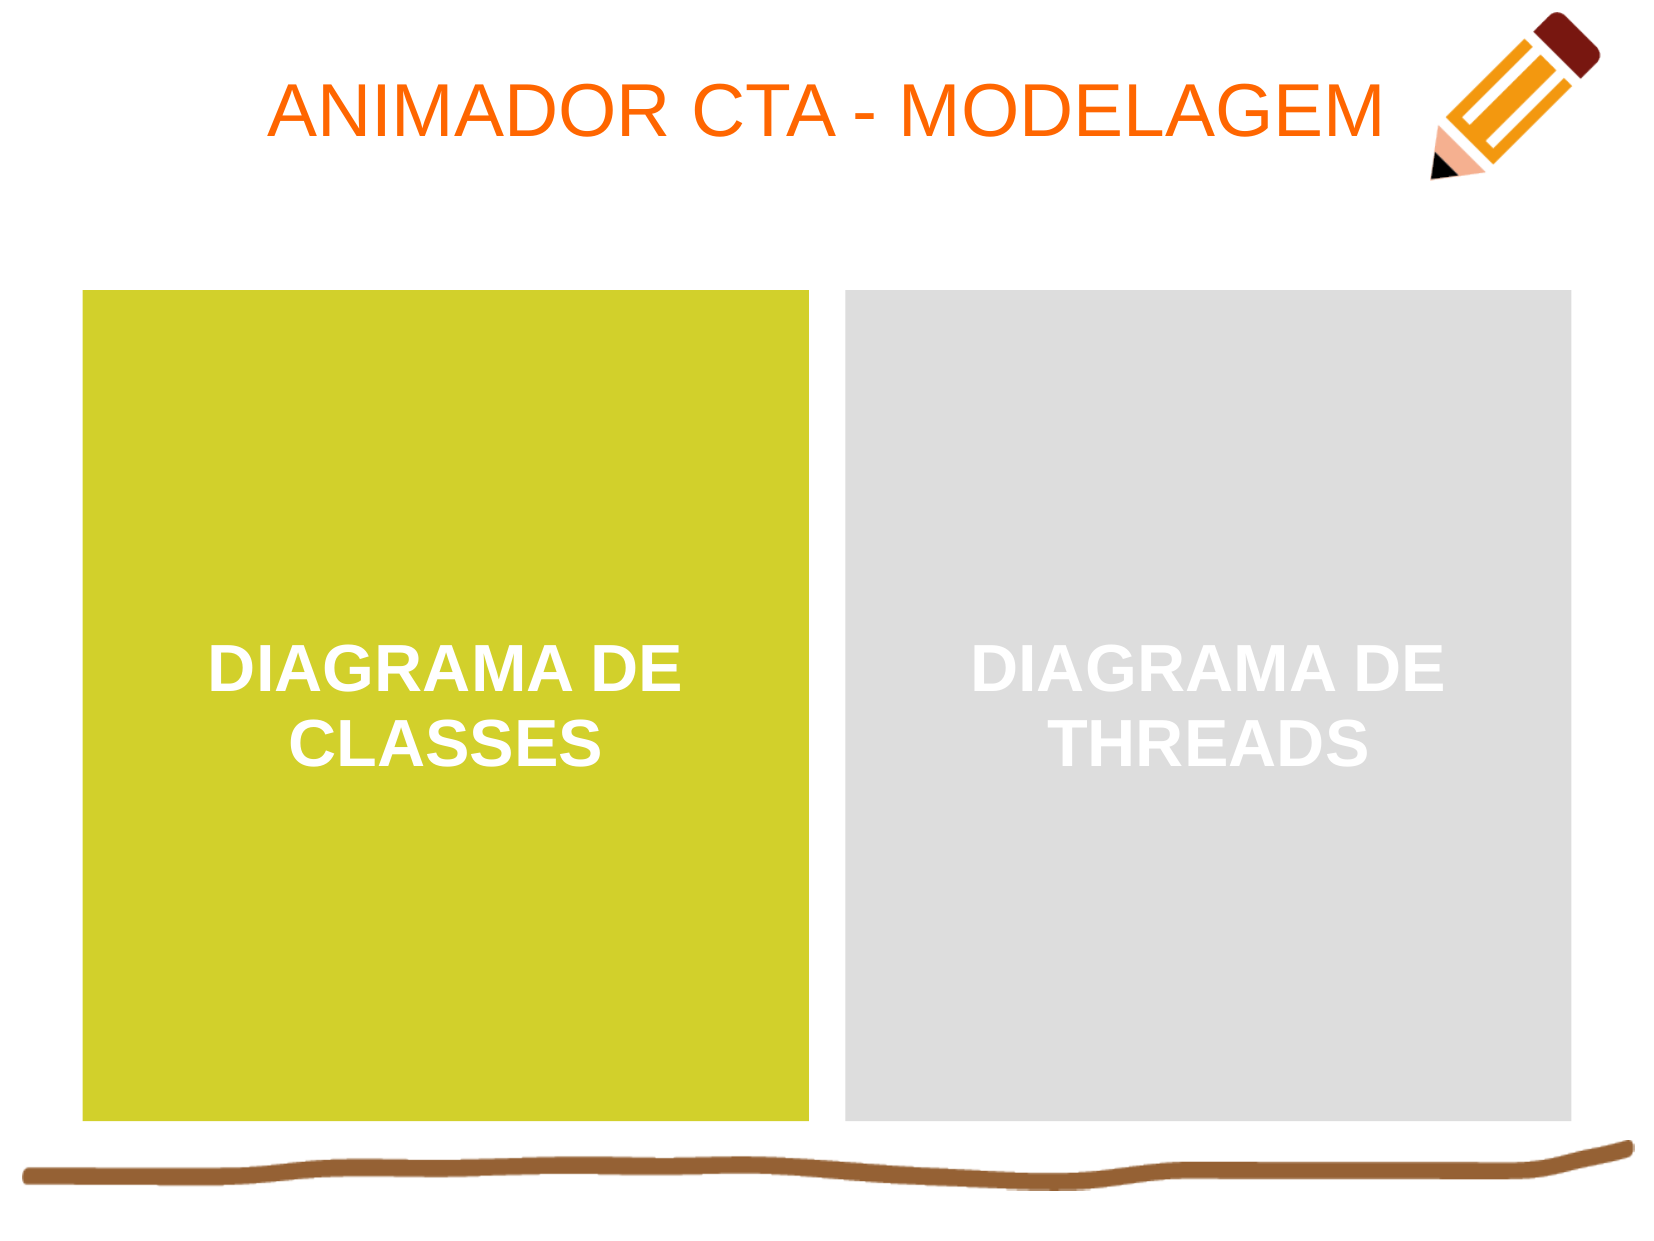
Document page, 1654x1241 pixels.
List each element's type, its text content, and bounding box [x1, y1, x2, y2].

picture [1430, 12, 1601, 181]
list DIAGRAMA DE THREADS [845, 290, 1572, 1122]
list DIAGRAMA DE CLASSES [82, 290, 809, 1122]
picture [22, 1140, 1635, 1191]
title ANIMADOR CTA - MODELAGEM [82, 49, 1571, 172]
